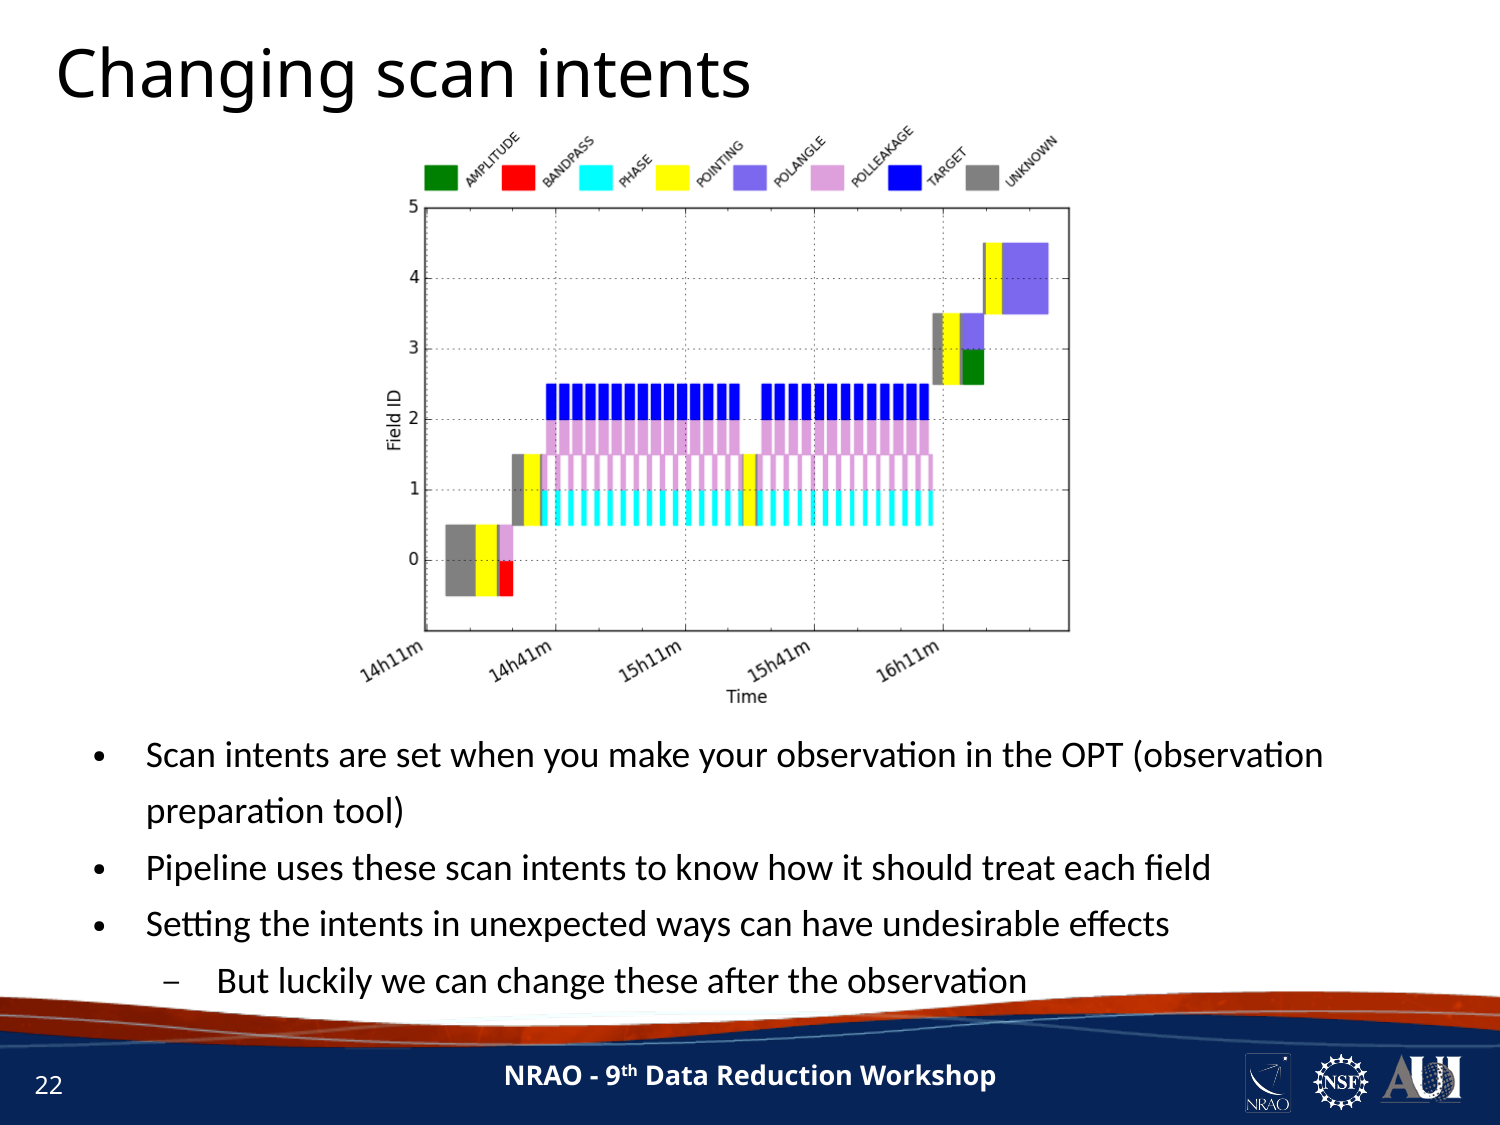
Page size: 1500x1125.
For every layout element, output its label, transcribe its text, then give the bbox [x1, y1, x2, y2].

text_box Scan intents are set when you make your observation in the OPT (observation preparation tool) Pipeline uses these scan intents to know how it should treat each field Setting the intents in unexpected ways can have undesirable effects But luckily we can change these after the observation [75, 720, 1366, 981]
picture [243, 981, 251, 991]
list [143, 76, 1500, 155]
picture [711, 985, 718, 991]
picture [872, 981, 881, 991]
picture [993, 981, 1003, 991]
picture [292, 981, 300, 991]
picture [455, 985, 462, 991]
picture [345, 155, 1148, 720]
picture [573, 992, 583, 997]
picture [0, 981, 1500, 1109]
list Changing scan intents [41, 23, 1458, 103]
picture [222, 982, 231, 990]
picture [386, 981, 391, 989]
picture [537, 985, 544, 991]
picture [852, 981, 862, 991]
picture [954, 985, 961, 991]
picture [939, 981, 944, 990]
